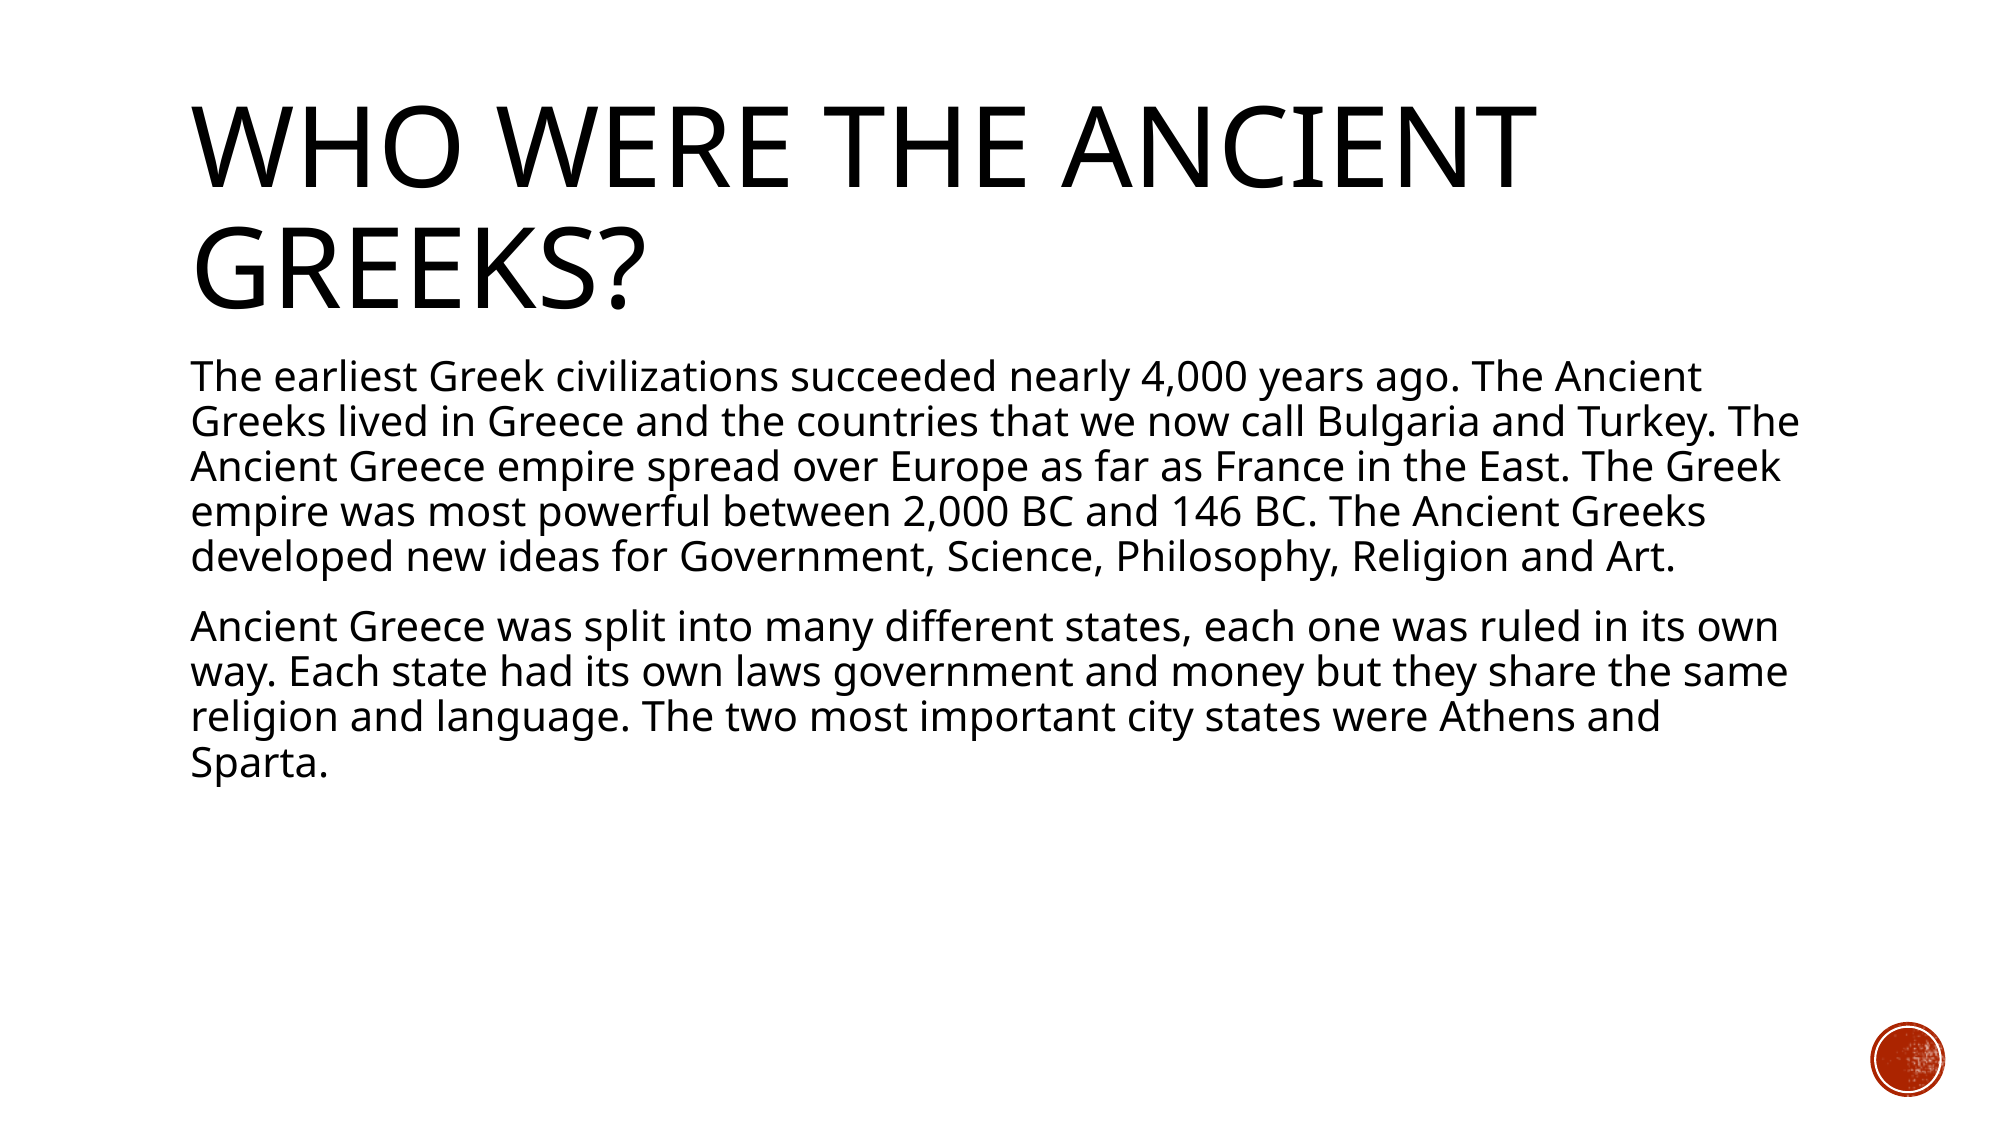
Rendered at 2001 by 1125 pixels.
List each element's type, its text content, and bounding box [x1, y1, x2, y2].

title Who were the Ancient Greeks? [175, 79, 1826, 344]
list The earliest Greek civilizations succeeded nearly 4,000 years ago. The Ancient Greeks lived in Greece and the countries that we now call Bulgaria and Turkey. The Ancient Greece empire spread over Europe as far as France in the East. The Greek empire was most powerful between 2,000 BC and 146 BC. The Ancient Greeks developed new ideas for Government, Science, Philosophy, Religion and Art. Ancient Greece was split into many different states, each one was ruled in its own way. Each state had its own laws government and money but they share the same religion and language. The two most important city states were Athens and Sparta. [175, 348, 1826, 1013]
